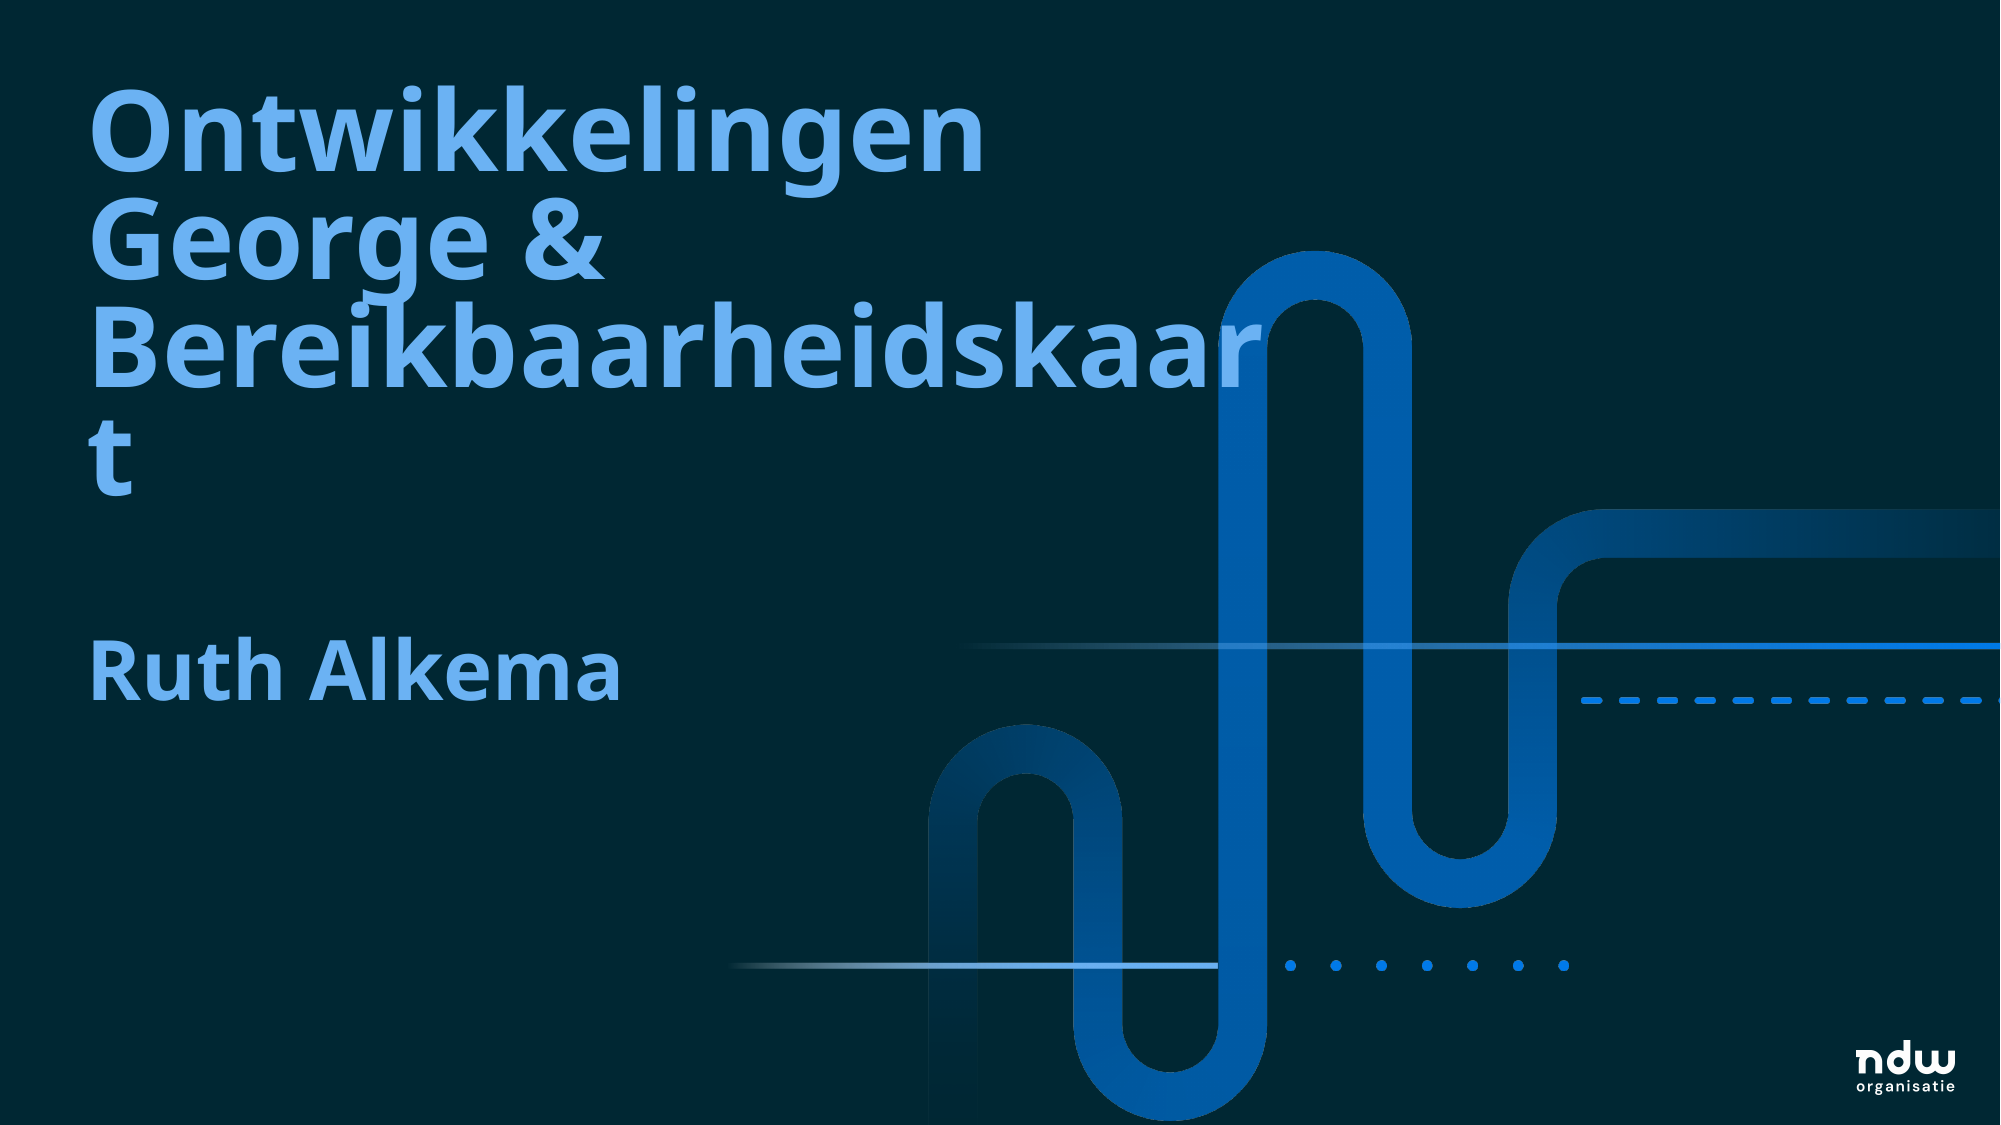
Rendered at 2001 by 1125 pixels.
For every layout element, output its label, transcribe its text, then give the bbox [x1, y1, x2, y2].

title Ontwikkelingen George & Bereikbaarheidskaart Ruth Alkema [71, 77, 1321, 583]
